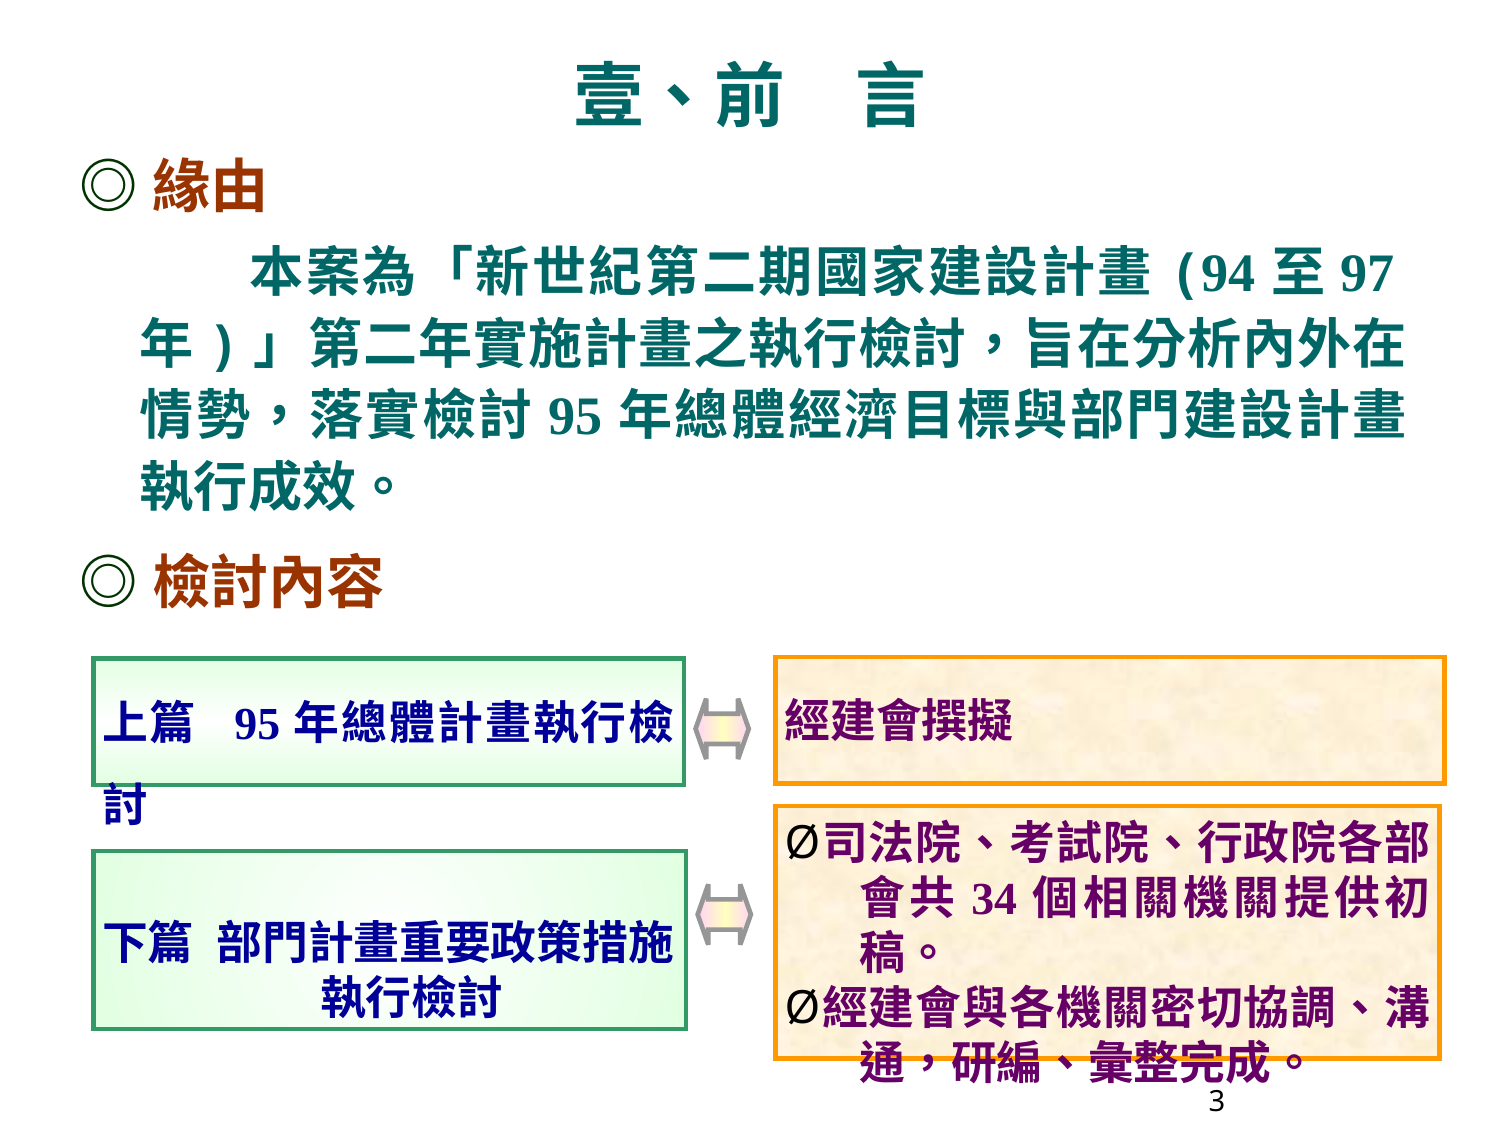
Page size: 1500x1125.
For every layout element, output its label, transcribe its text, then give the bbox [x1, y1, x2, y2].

text_box ◎緣由 本案為「新世紀第二期國家建設計畫(94至97年)」第二年實施計畫之執行檢討，旨在分析內外在情勢，落實檢討95年總體經濟目標與部門建設計畫執行成效。 ◎檢討內容 [64, 143, 1424, 624]
text_box [697, 884, 751, 945]
text_box [1290, 1061, 1298, 1066]
text_box 上篇 95年總體計畫執行檢討 [93, 658, 684, 785]
text_box 下篇 部門計畫重要政策措施 執行檢討 [93, 851, 686, 1030]
text_box [1193, 1054, 1500, 1125]
text_box 經建會撰擬 [775, 657, 1445, 784]
text_box [695, 698, 749, 760]
text_box 司法院、考試院、行政院各部會共34個相關機關提供初稿。 經建會與各機關密切協調、溝通，研編、彙整完成。 [775, 805, 1440, 1059]
text_box 壹、前 言 [0, 43, 1500, 143]
